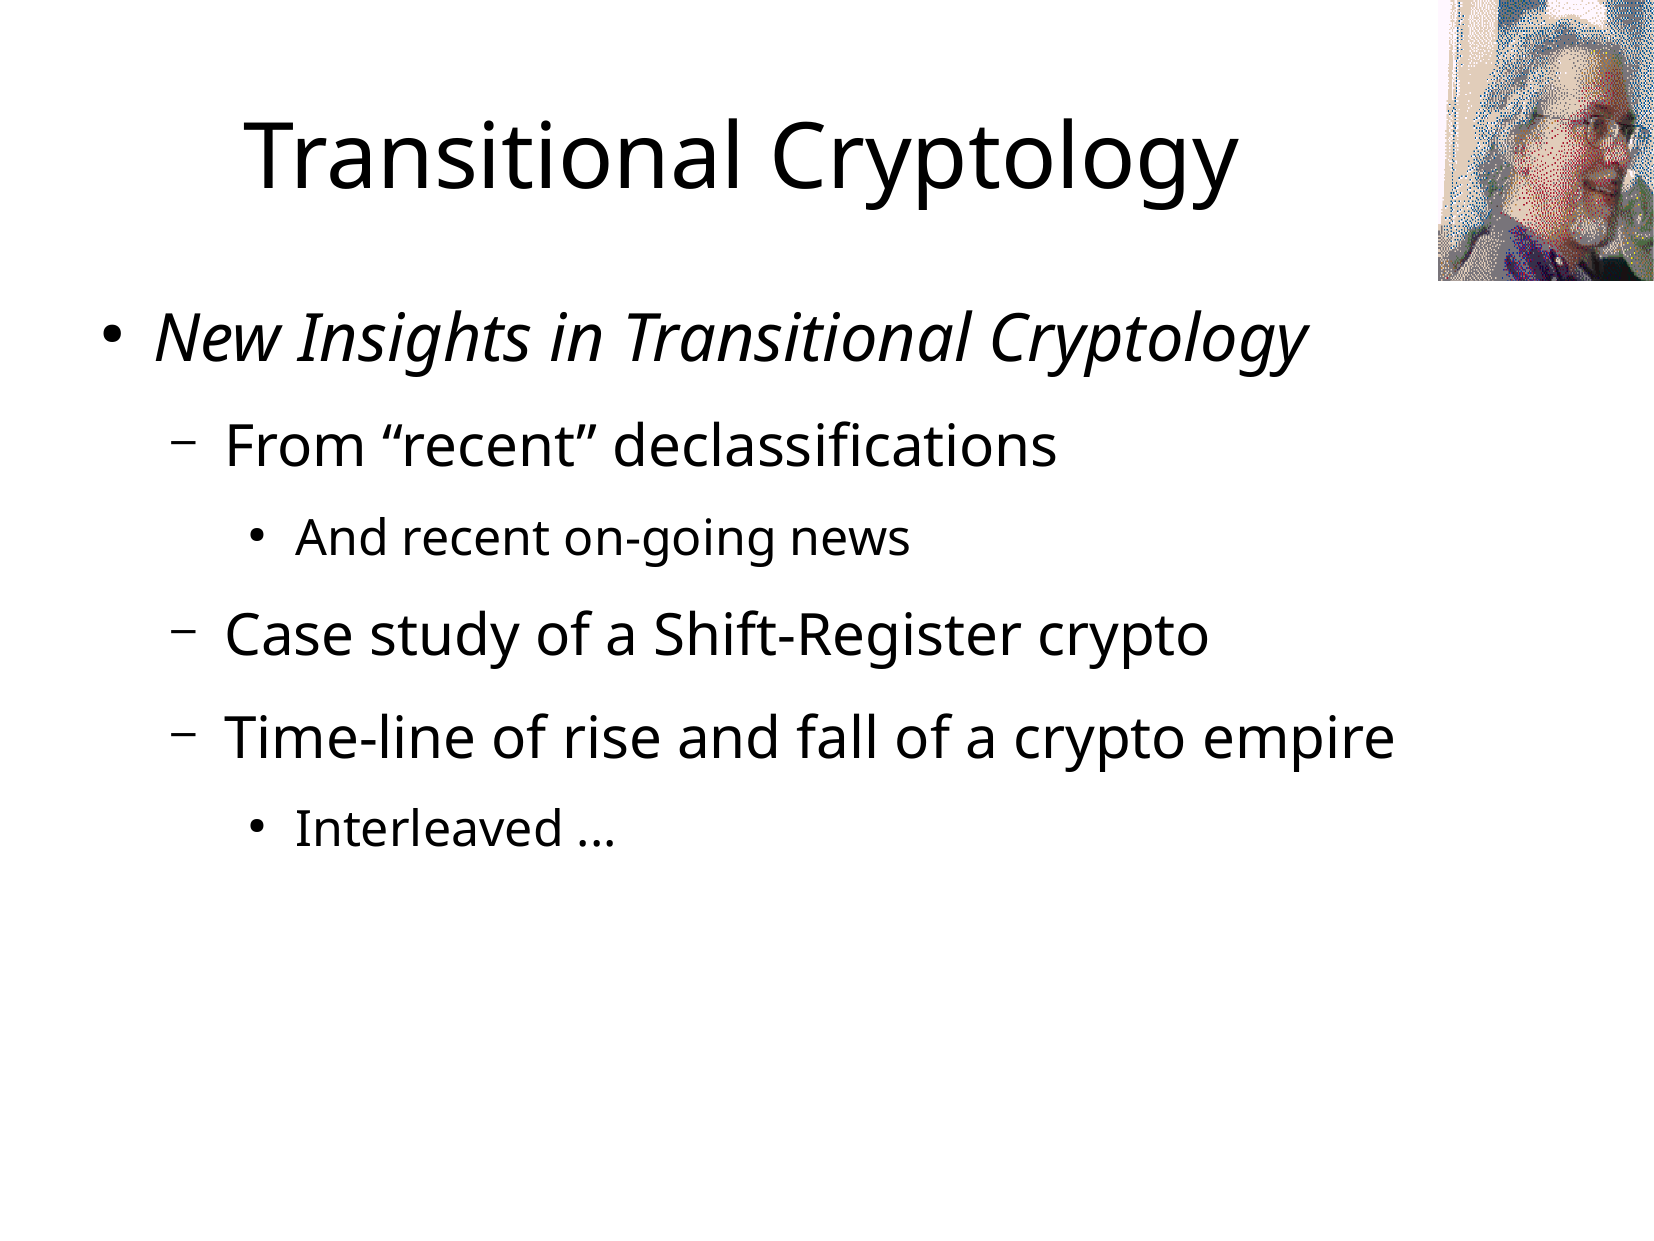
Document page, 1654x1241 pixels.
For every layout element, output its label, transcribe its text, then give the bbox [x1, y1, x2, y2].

list New Insights in Transitional Cryptology From “recent” declassifications And recent on-going news Case study of a Shift-Register crypto Time-line of rise and fall of a crypto empire Interleaved ... [82, 290, 1571, 1010]
text_box [813, 600, 843, 639]
picture [1438, 0, 1654, 281]
title Transitional Cryptology [82, 49, 1426, 257]
